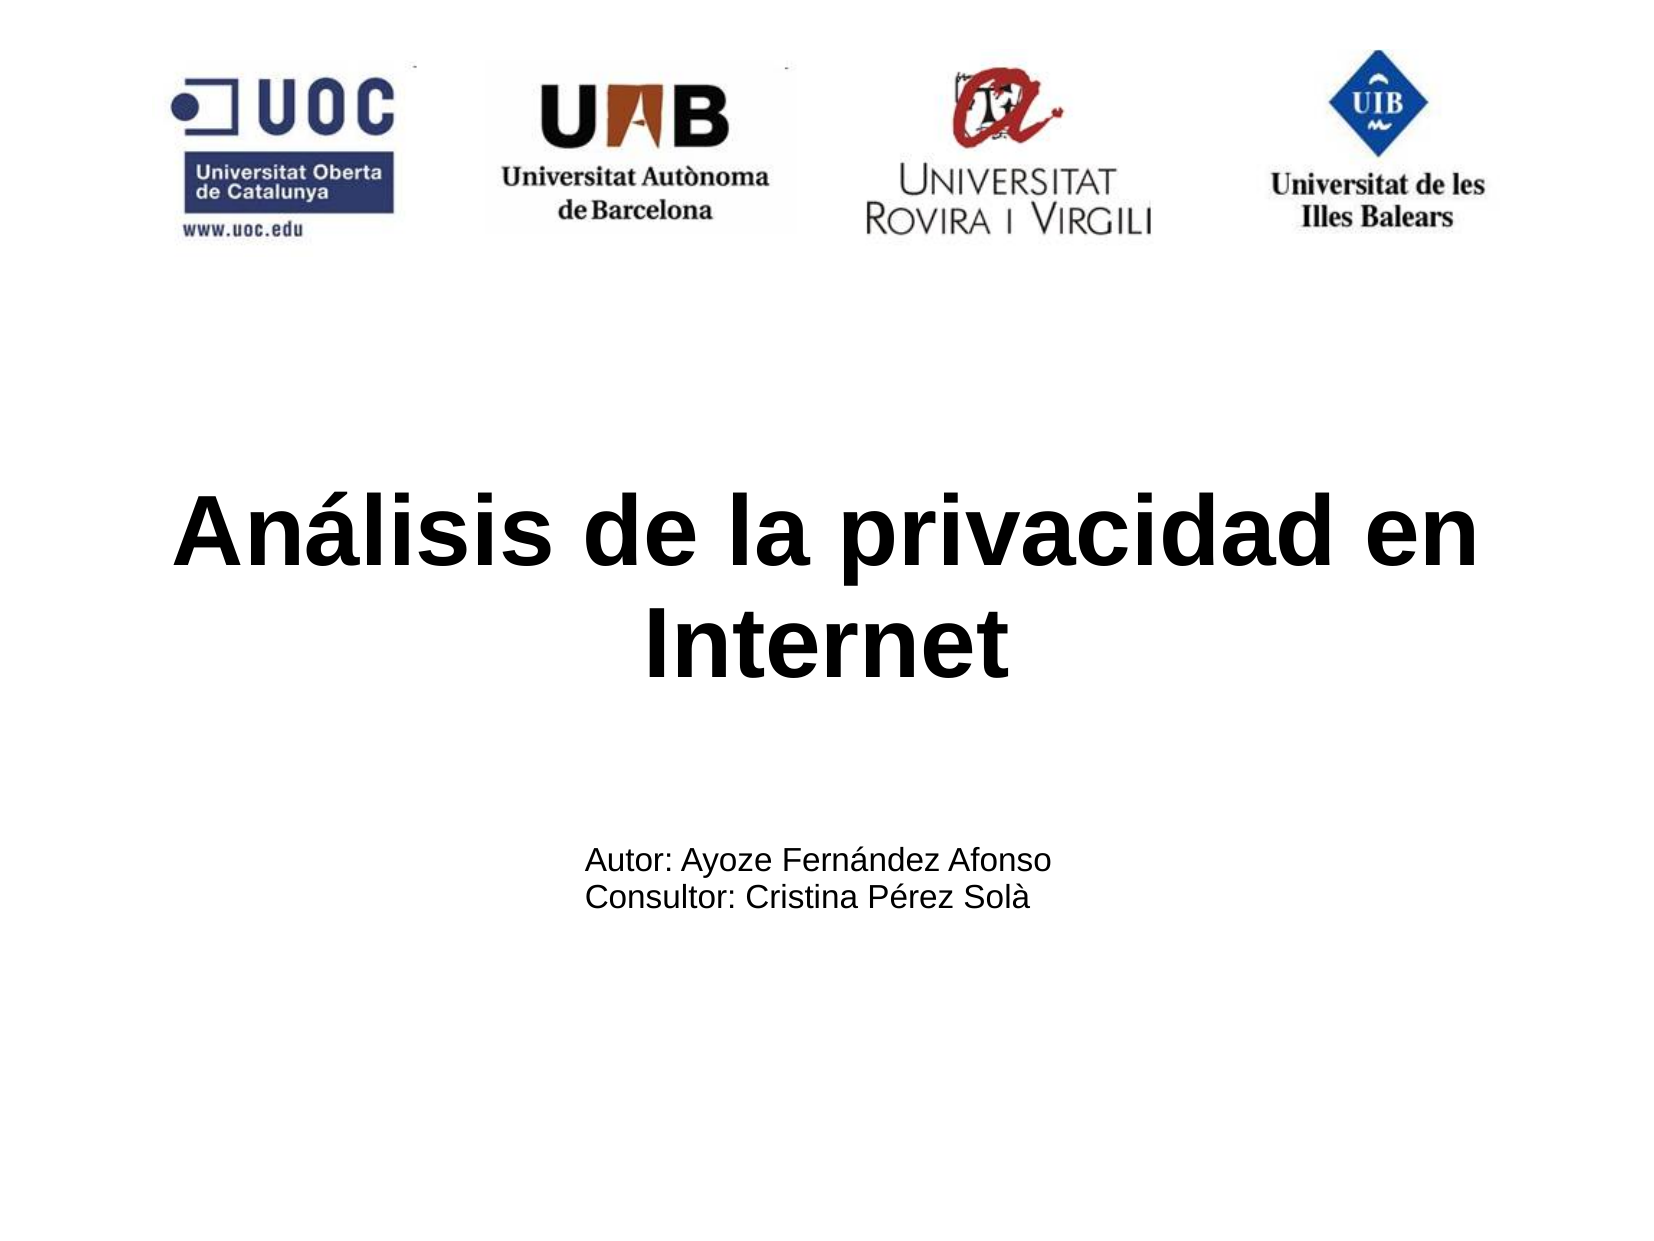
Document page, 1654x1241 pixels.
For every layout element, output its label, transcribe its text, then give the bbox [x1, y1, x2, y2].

subtitle Análisis de la privacidad en Internet [82, 290, 1571, 1010]
text_box Autor: Ayoze Fernández Afonso Consultor: Cristina Pérez Solà [570, 782, 1111, 961]
picture [152, 49, 1502, 257]
